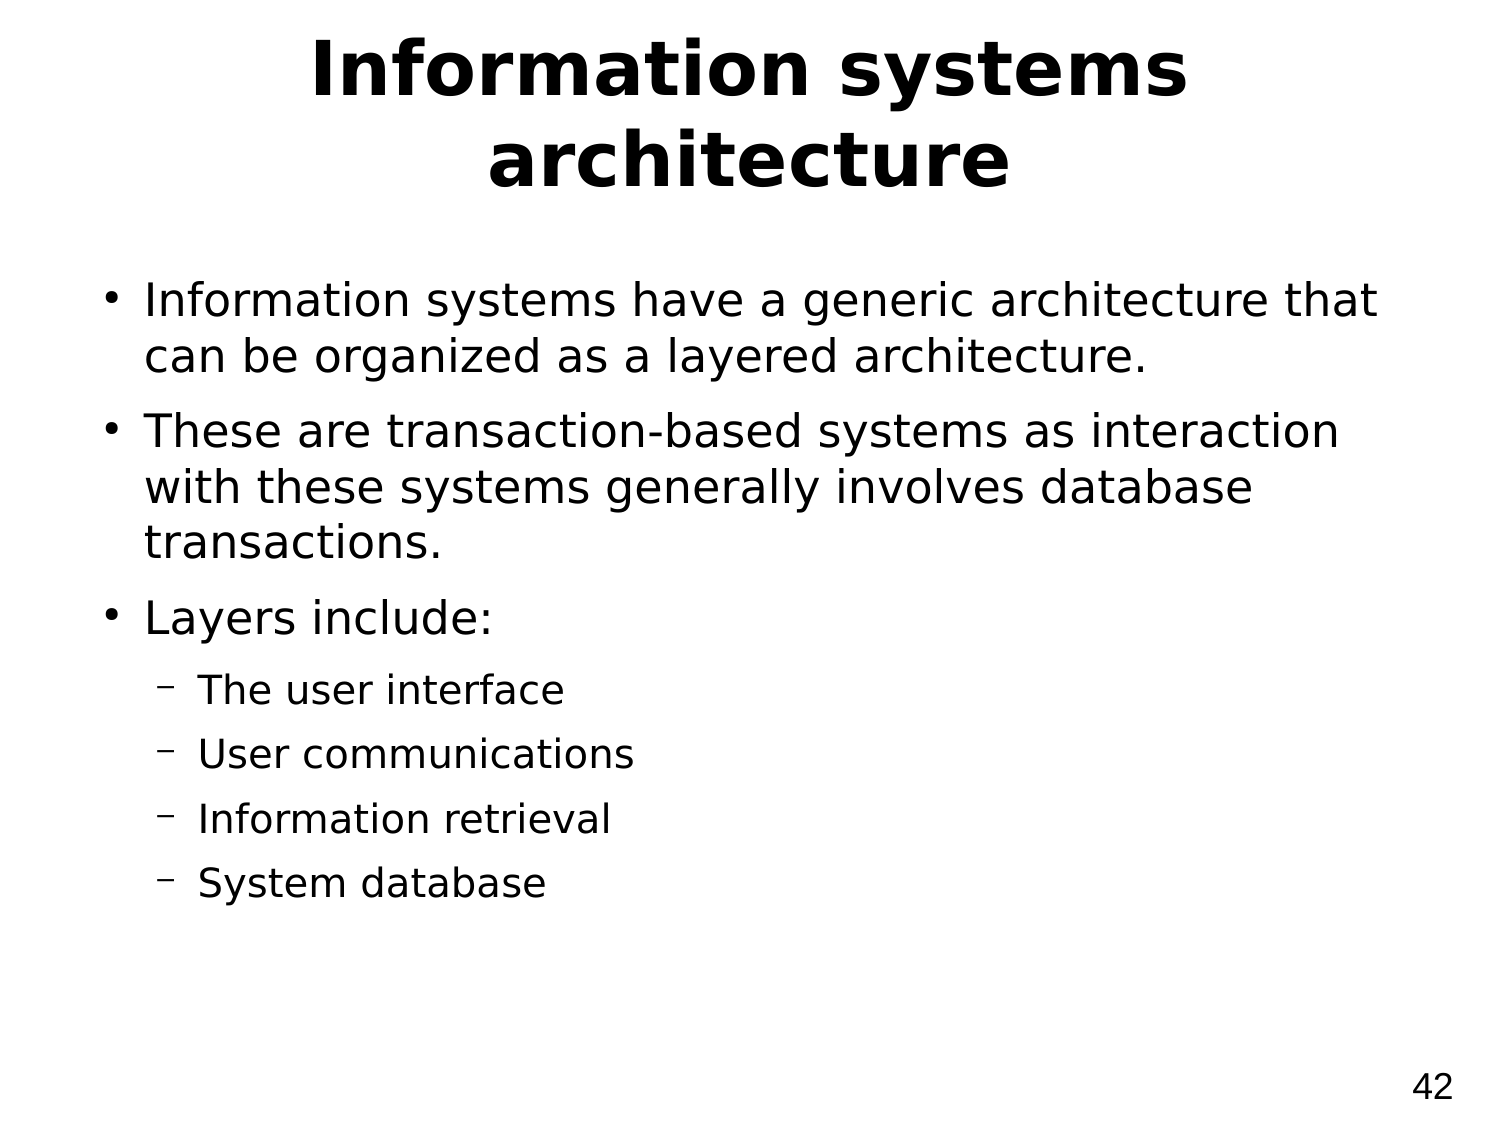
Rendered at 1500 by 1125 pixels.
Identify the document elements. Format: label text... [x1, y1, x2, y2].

list Information systems have a generic architecture that can be organized as a layered architecture. These are transaction-based systems as interaction with these systems generally involves database transactions. Layers include: The user interface User communications Information retrieval System database [75, 263, 1425, 916]
title Information systems architecture [75, 44, 1425, 177]
